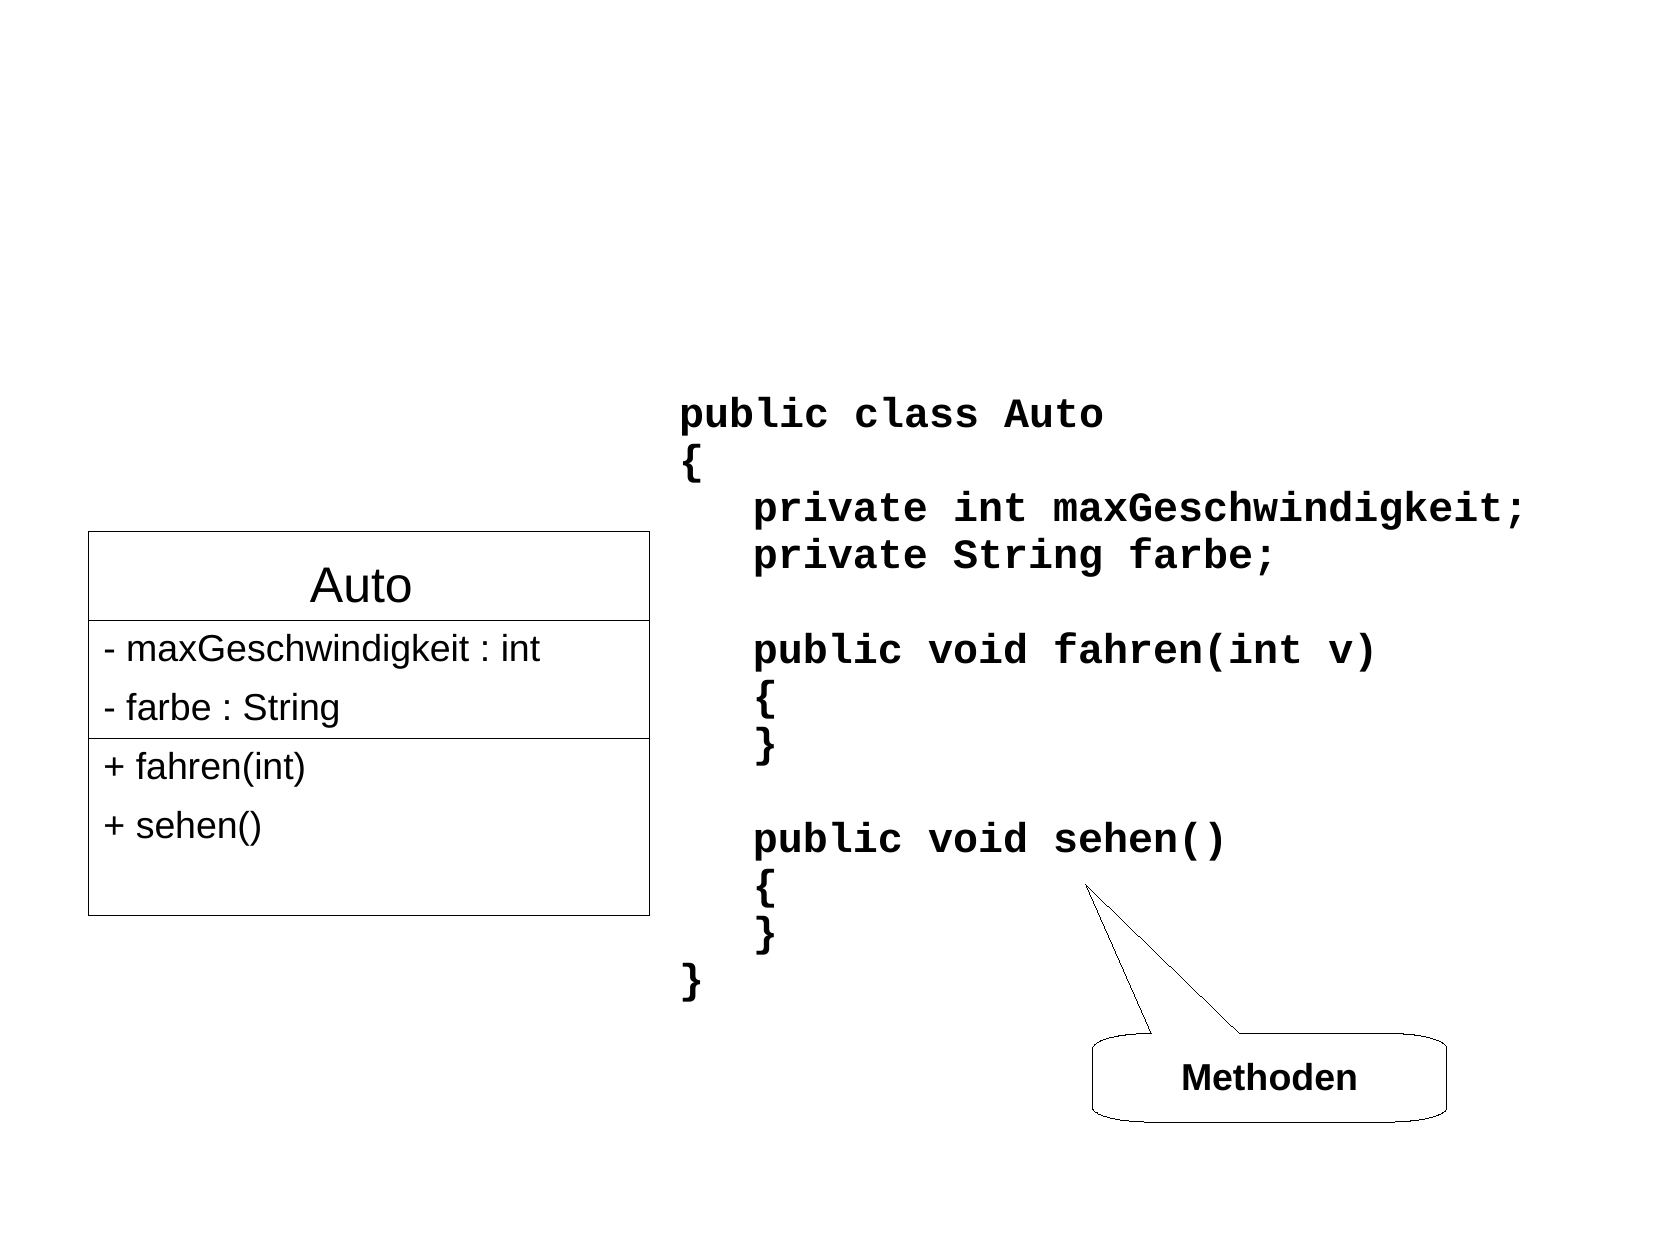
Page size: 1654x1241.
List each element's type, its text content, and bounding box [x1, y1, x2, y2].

text_box - maxGeschwindigkeit : int [88, 620, 650, 679]
text_box - farbe : String [88, 679, 650, 738]
subtitle public class Auto { private int maxGeschwindigkeit; private String farbe; public void fahren(int v) { } public void sehen() { } } [679, 297, 1571, 1102]
text_box + sehen() [88, 797, 650, 857]
text_box Auto [295, 549, 443, 620]
text_box [88, 531, 650, 620]
text_box Methoden [1085, 884, 1447, 1123]
text_box [88, 857, 650, 916]
text_box + fahren(int) [88, 738, 650, 797]
